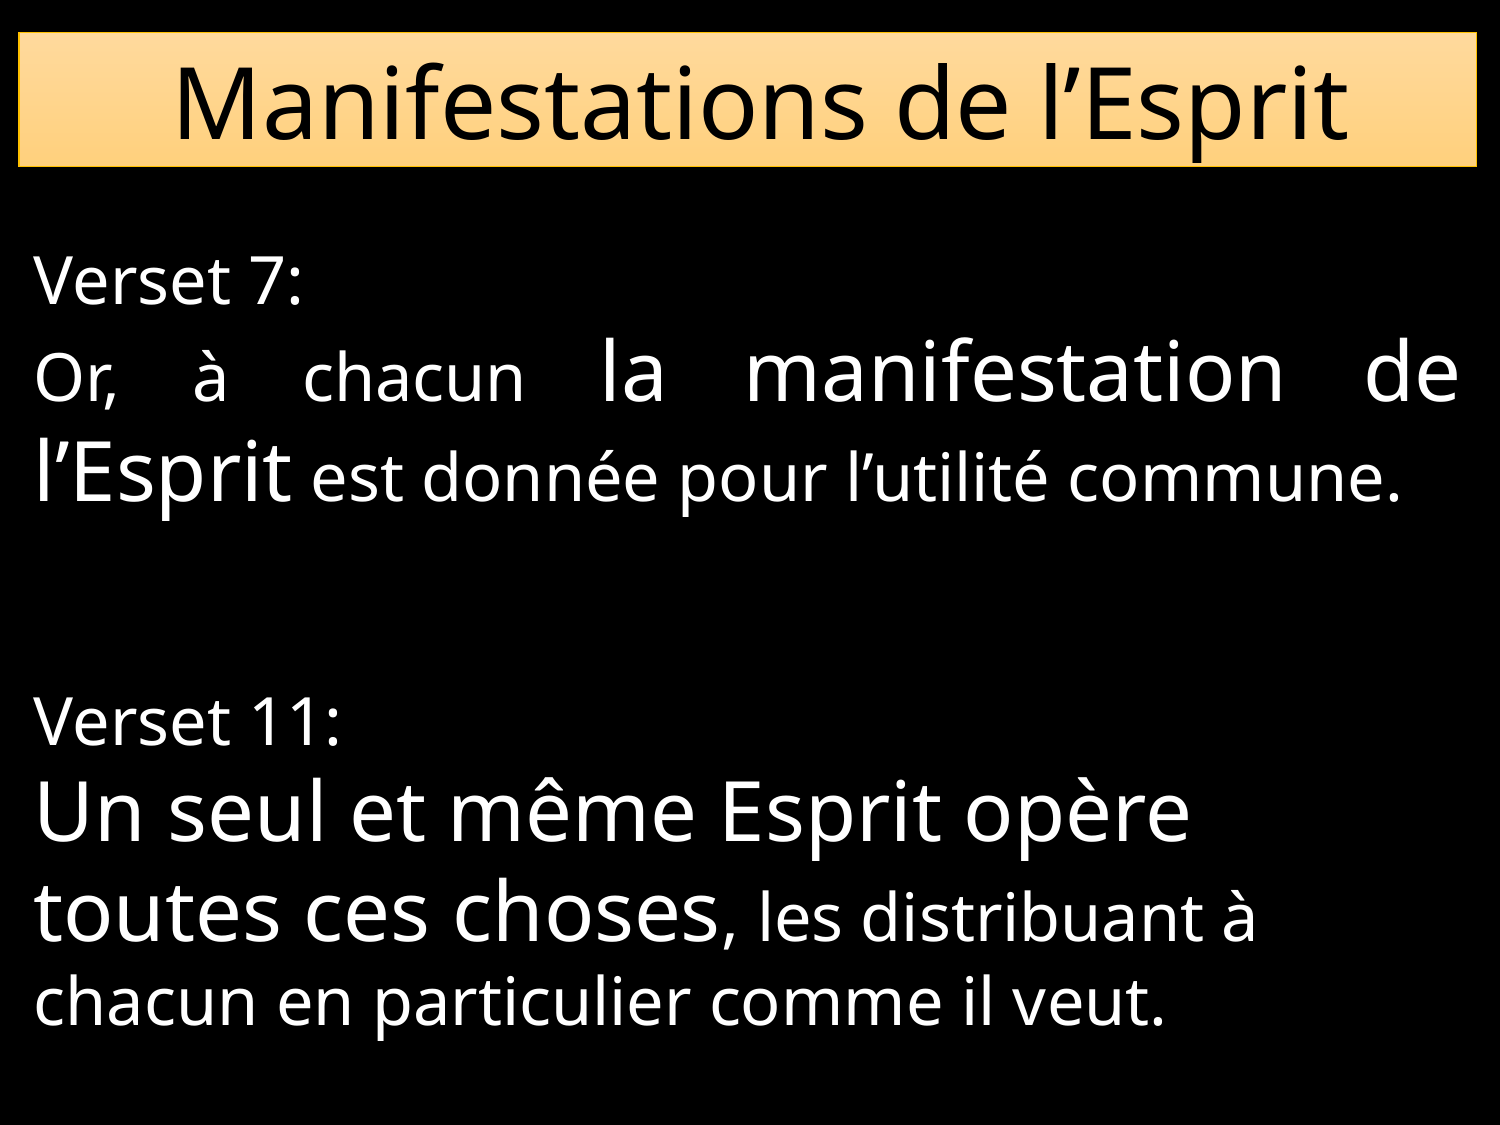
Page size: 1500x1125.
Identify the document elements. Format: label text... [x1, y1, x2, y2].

text_box Verset 11: Un seul et même Esprit opère toutes ces choses, les distribuant à chacun en particulier comme il veut. [19, 671, 1477, 1046]
text_box Verset 7: Or, à chacun la manifestation de l’Esprit est donnée pour l’utilité commune. [19, 230, 1477, 526]
text_box Manifestations de l’Esprit [19, 32, 1477, 167]
